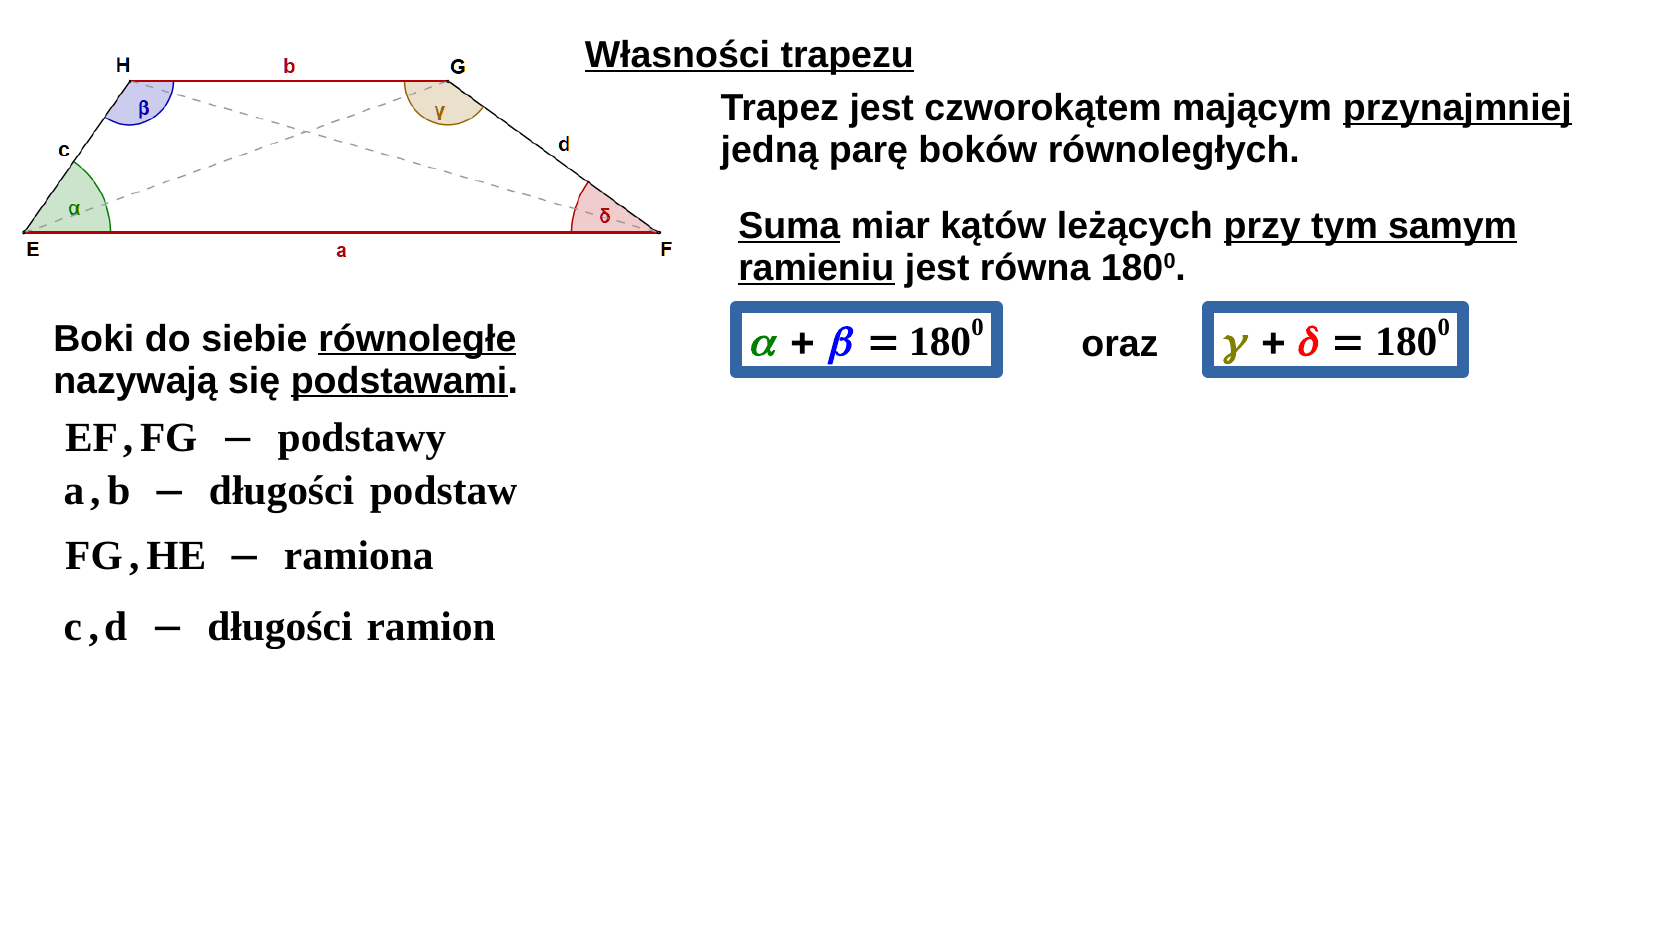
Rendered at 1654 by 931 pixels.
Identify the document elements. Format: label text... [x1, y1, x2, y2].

text_box Trapez jest czworokątem mającym przynajmniej jedną parę boków równoległych. [705, 79, 1606, 184]
chart [57, 602, 503, 649]
text_box Boki do siebie równoległe nazywają się podstawami. [38, 309, 646, 409]
chart [741, 313, 992, 367]
chart [1214, 313, 1458, 367]
chart [57, 413, 455, 460]
chart [57, 467, 525, 514]
text_box oraz [1066, 315, 1186, 372]
chart [57, 532, 441, 579]
text_box Suma miar kątów leżących przy tym samym ramieniu jest równa 1800. [723, 197, 1624, 302]
picture [11, 8, 721, 304]
text_box Własności trapezu [570, 26, 1118, 85]
